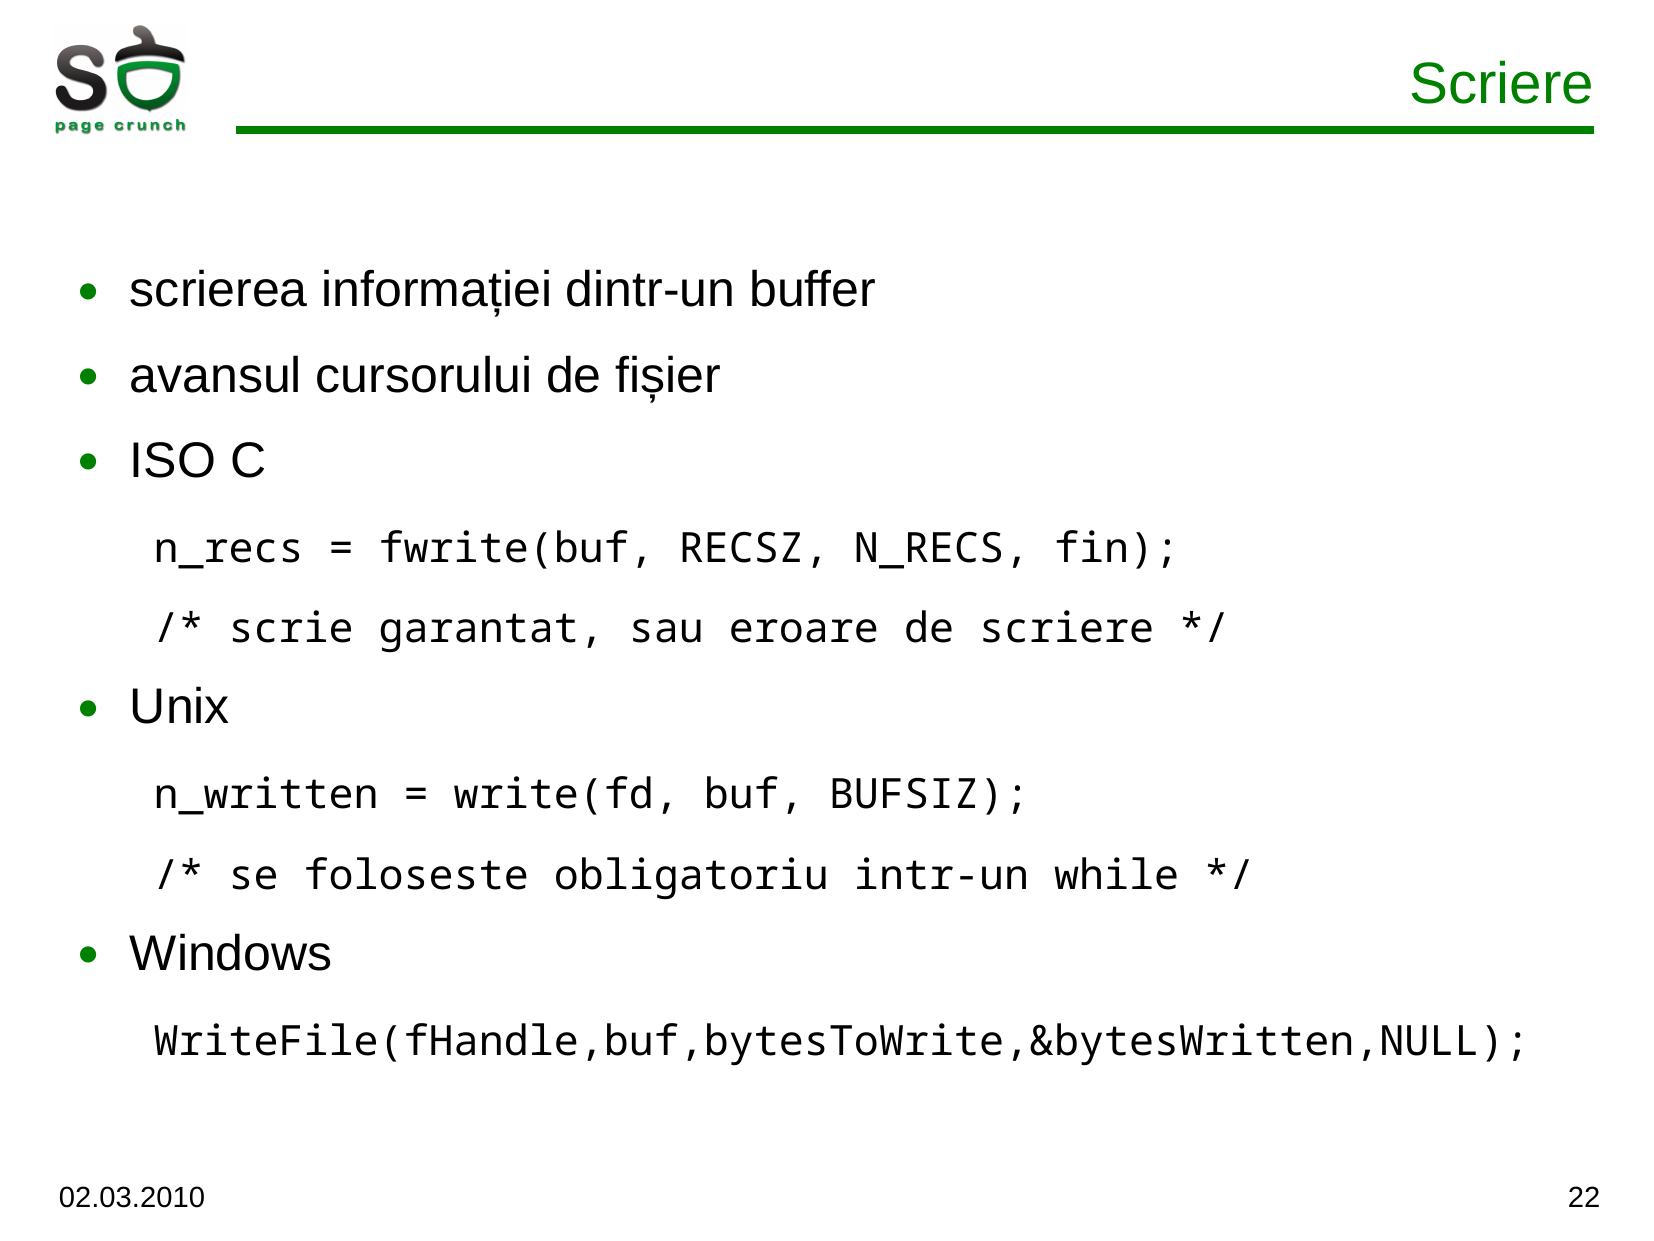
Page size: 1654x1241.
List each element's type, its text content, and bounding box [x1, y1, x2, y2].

title Scriere [236, 49, 1595, 119]
list scrierea informației dintr-un buffer avansul cursorului de fișier ISO C n_recs = fwrite(buf, RECSZ, N_RECS, fin); /* scrie garantat, sau eroare de scriere */ Unix n_written = write(fd, buf, BUFSIZ); /* se foloseste obligatoriu intr-un while */ Windows WriteFile(fHandle,buf,bytesToWrite,&bytesWritten,NULL); [59, 177, 1595, 1152]
picture [53, 23, 188, 136]
